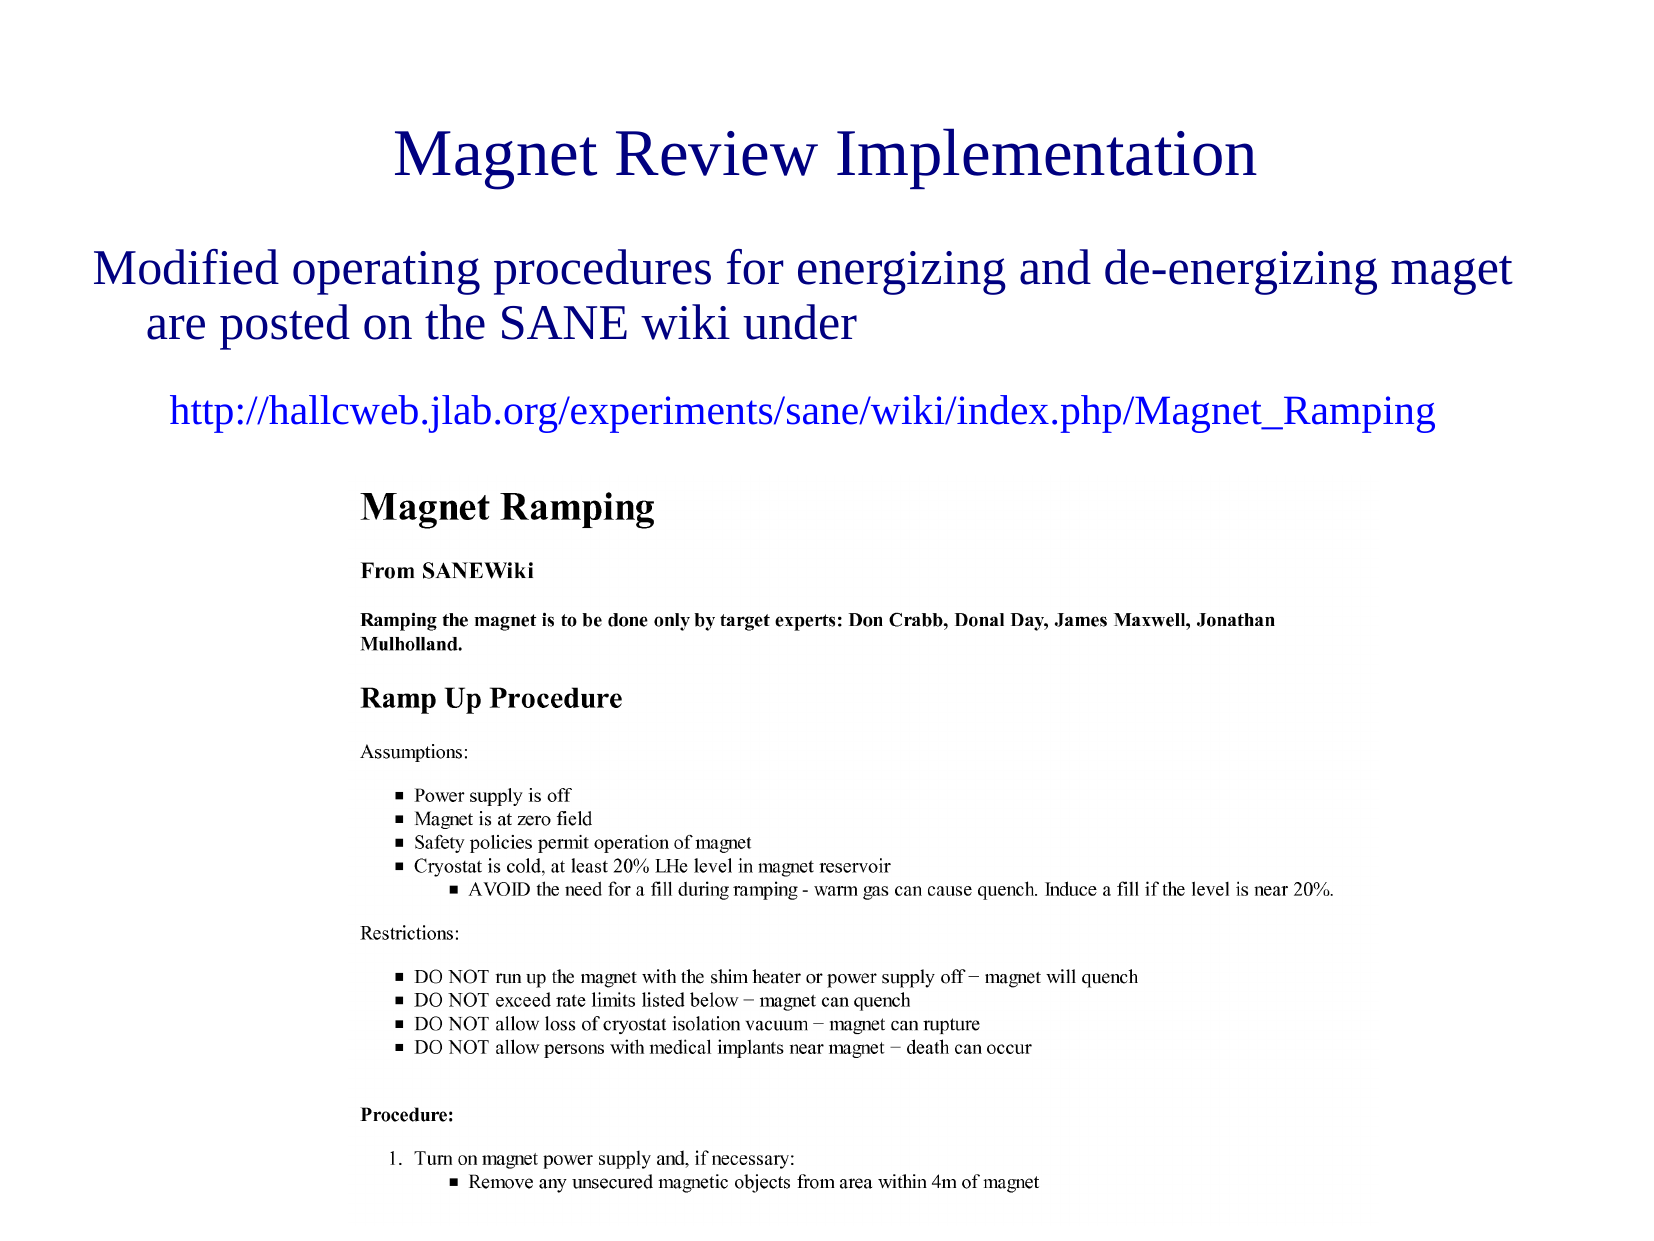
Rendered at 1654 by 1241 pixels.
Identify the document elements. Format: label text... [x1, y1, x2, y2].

picture [348, 475, 1379, 1226]
list Modified operating procedures for energizing and de-energizing maget are posted on the SANE wiki under http://hallcweb.jlab.org/experiments/sane/wiki/index.php/Magnet_Ramping [75, 240, 1564, 481]
title Magnet Review Implementation [82, 49, 1571, 257]
